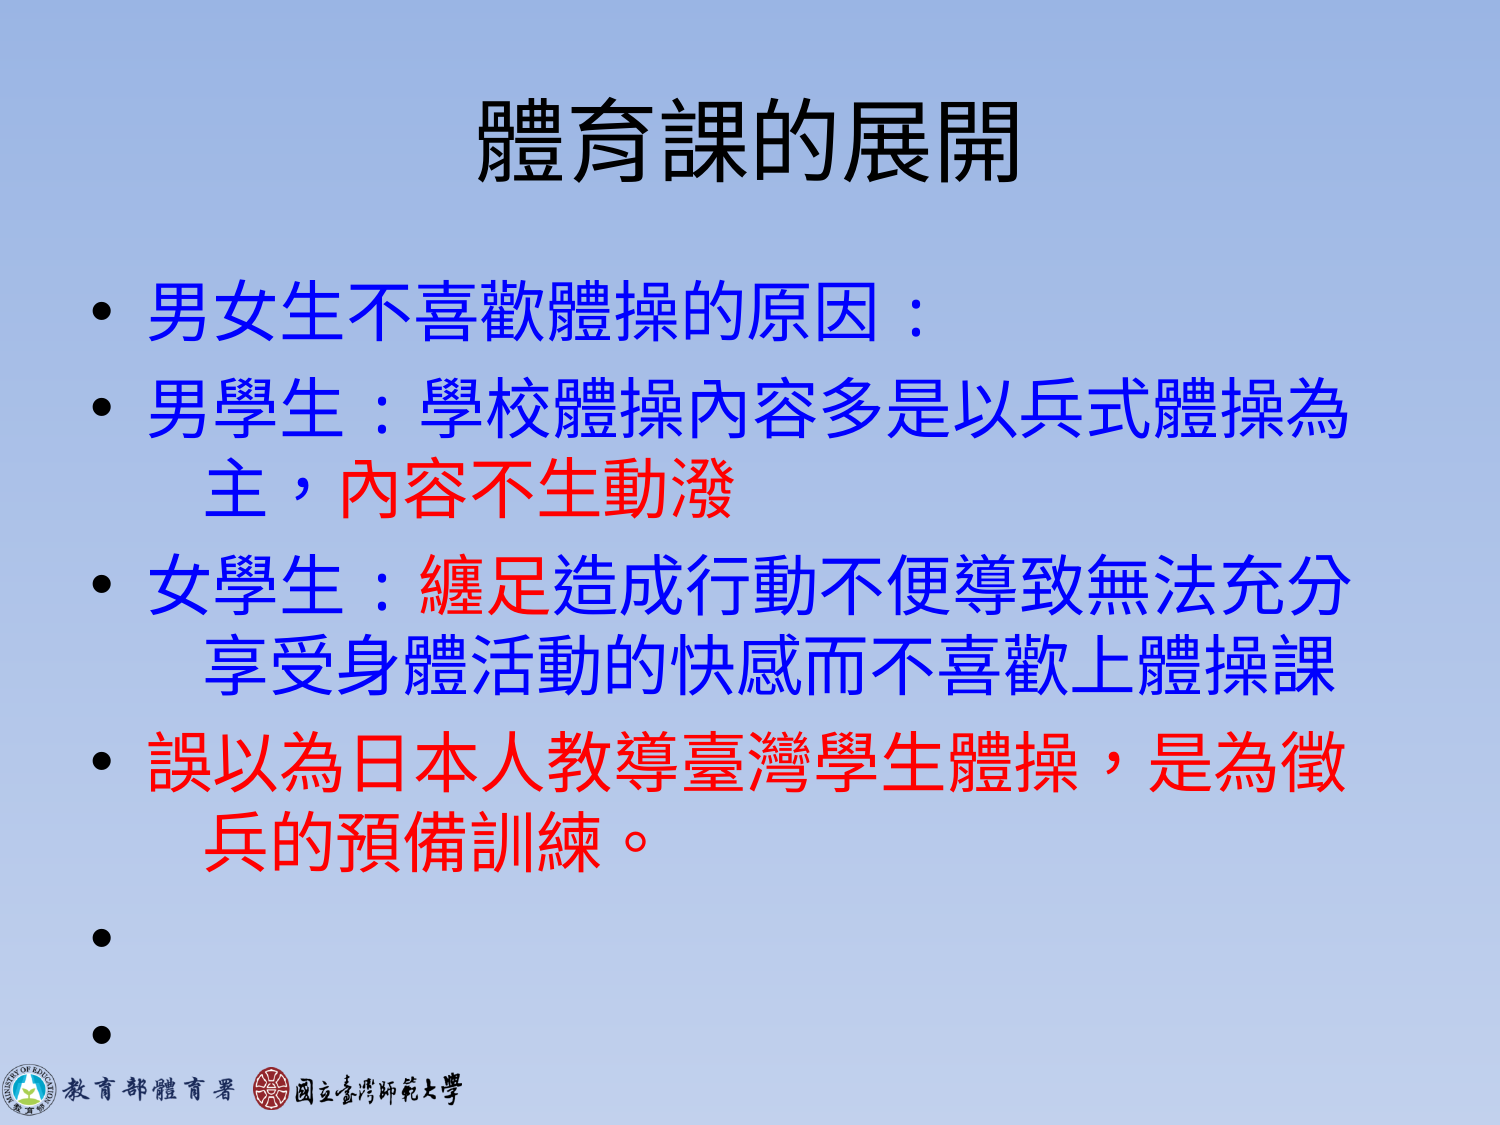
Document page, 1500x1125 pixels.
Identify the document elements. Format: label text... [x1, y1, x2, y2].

list 男女生不喜歡體操的原因: 男學生:學校體操內容多是以兵式體操為主，內容不生動潑 女學生:纏足造成行動不便導致無法充分享受身體活動的快感而不喜歡上體操課 誤以為日本人教導臺灣學生體操，是為徵兵的預備訓練。 [75, 262, 1426, 1005]
title 體育課的展開 [75, 45, 1426, 233]
